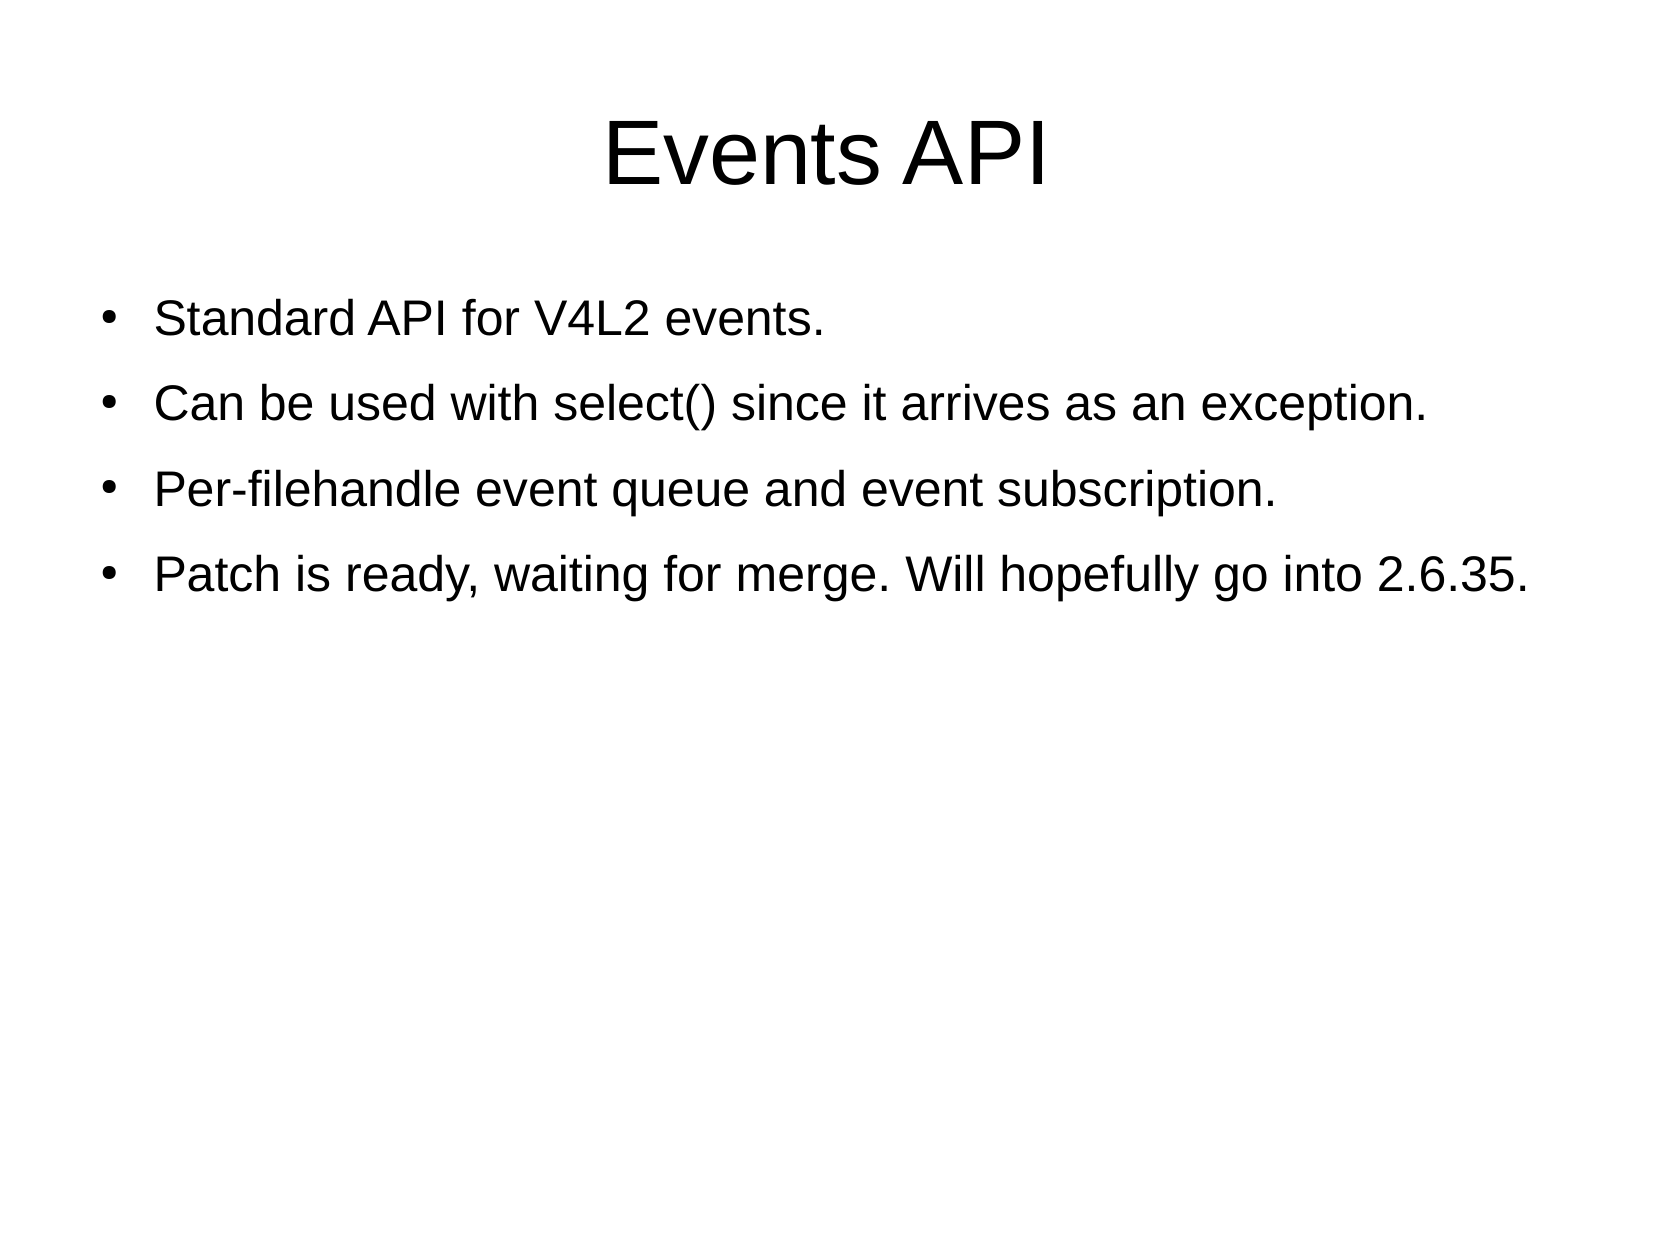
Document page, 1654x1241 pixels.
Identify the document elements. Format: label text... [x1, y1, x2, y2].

title Events API [82, 56, 1571, 250]
list Standard API for V4L2 events. Can be used with select() since it arrives as an exception. Per-filehandle event queue and event subscription. Patch is ready, waiting for merge. Will hopefully go into 2.6.35. [82, 290, 1571, 1094]
